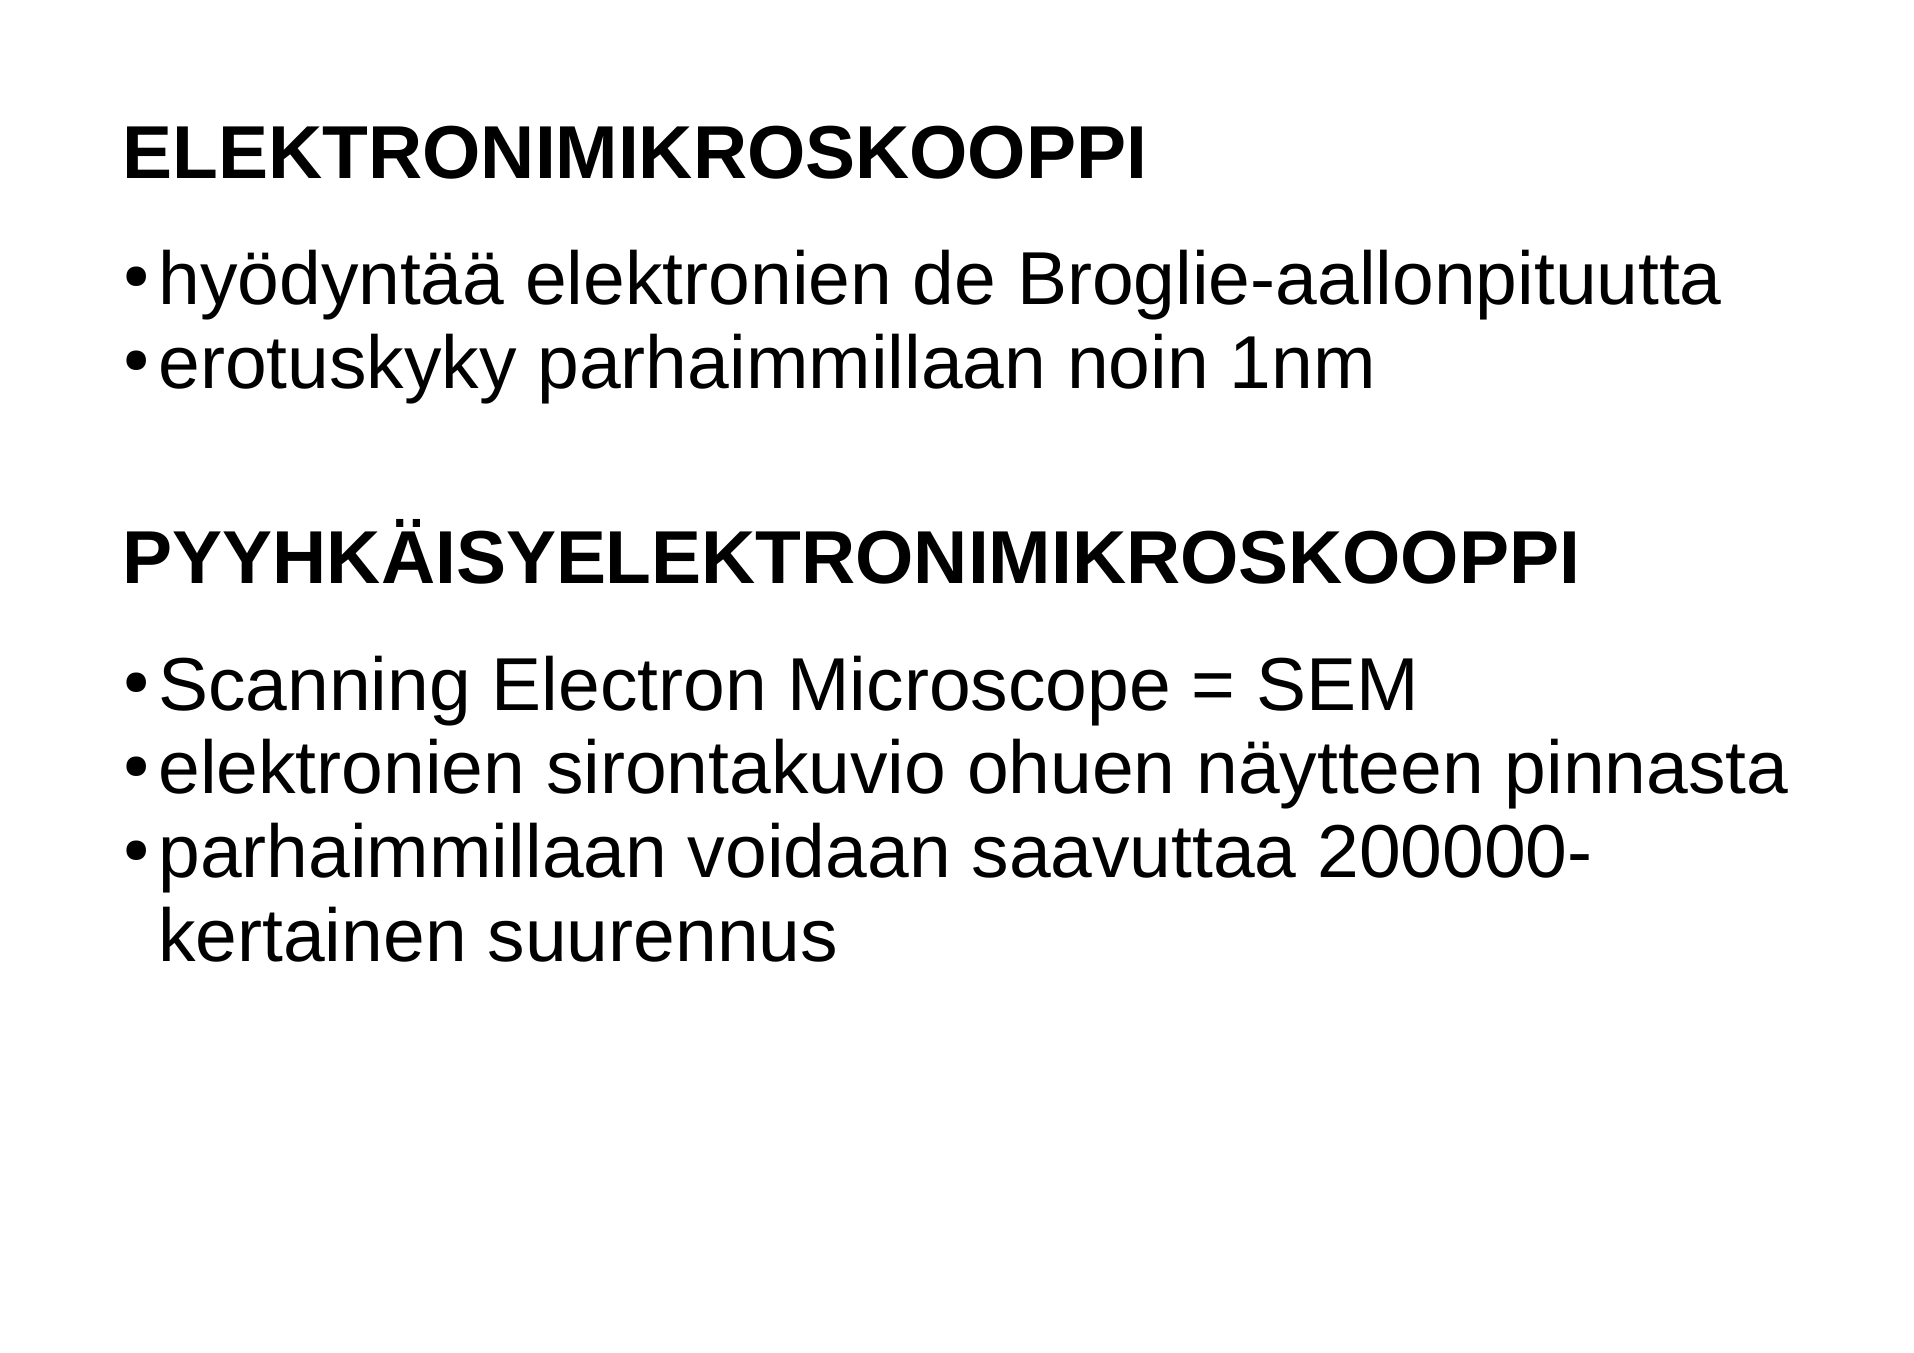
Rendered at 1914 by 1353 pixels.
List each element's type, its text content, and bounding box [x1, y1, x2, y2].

text_box ELEKTRONIMIKROSKOOPPI hyödyntää elektronien de Broglie-aallonpituutta erotuskyky parhaimmillaan noin 1nm PYYHKÄISYELEKTRONIMIKROSKOOPPI Scanning Electron Microscope = SEM elektronien sirontakuvio ohuen näytteen pinnasta parhaimmillaan voidaan saavuttaa 200000-kertainen suurennus [108, 102, 1859, 1353]
